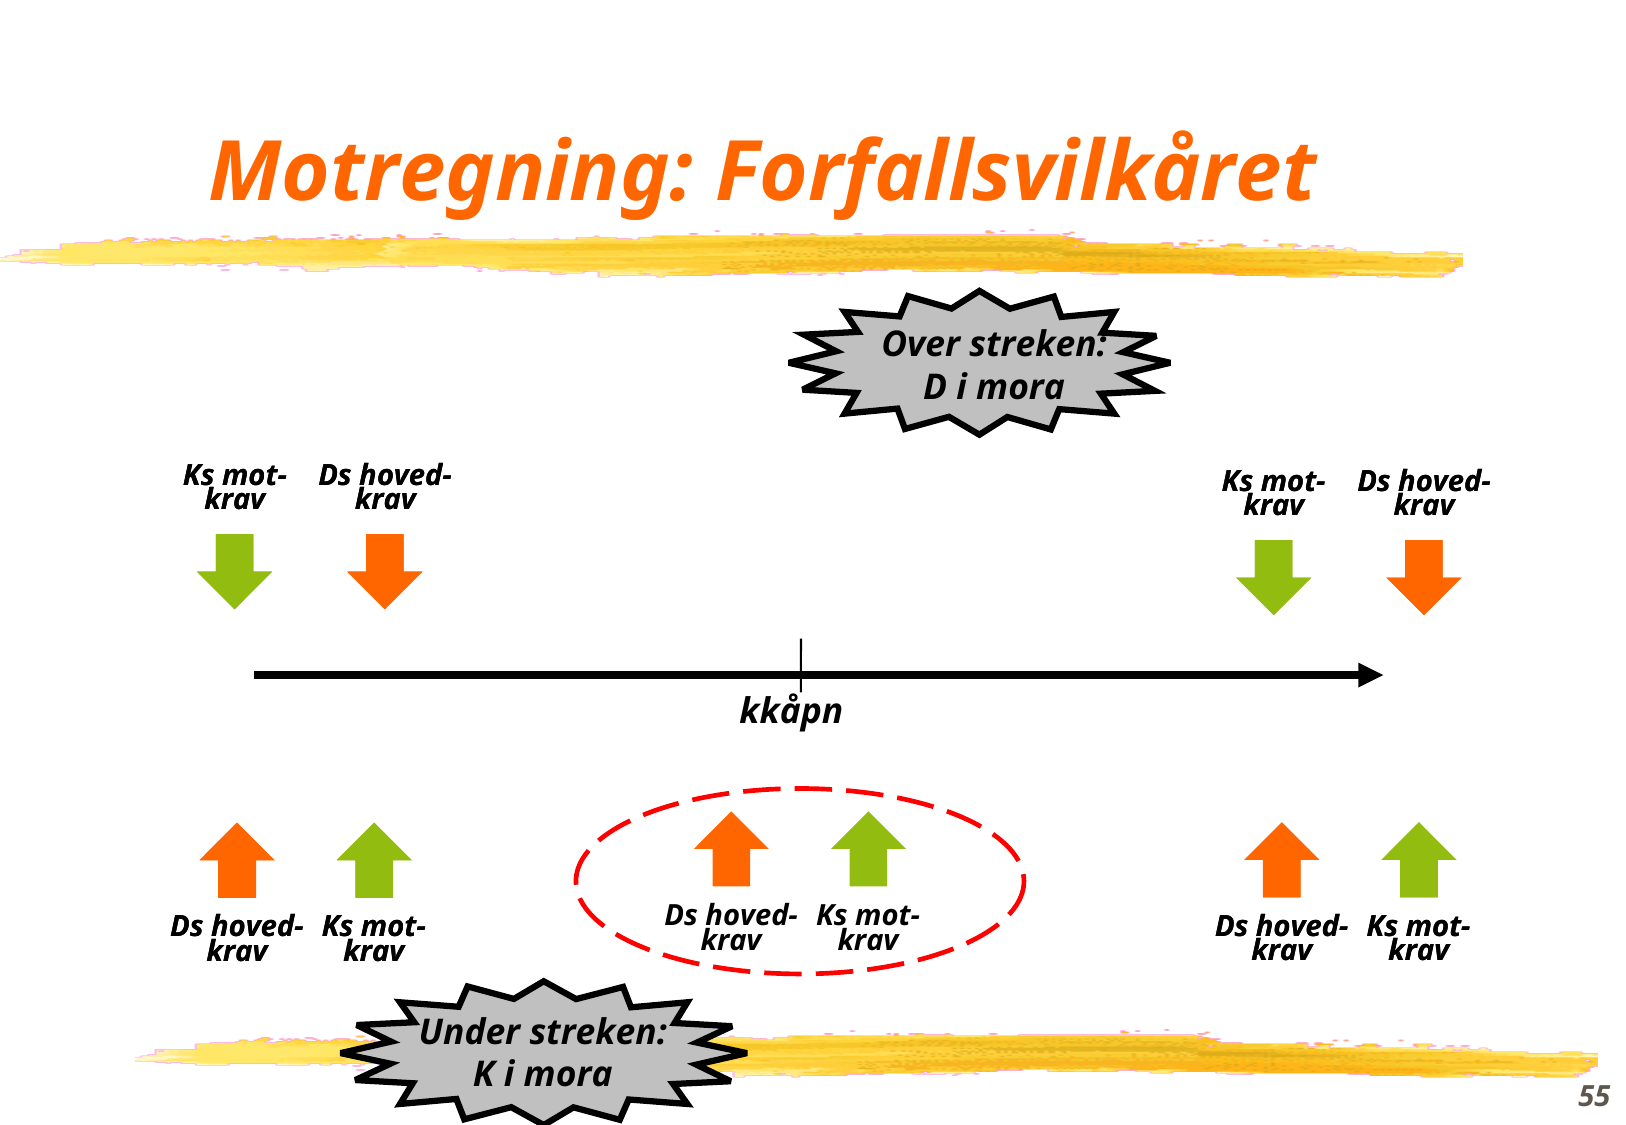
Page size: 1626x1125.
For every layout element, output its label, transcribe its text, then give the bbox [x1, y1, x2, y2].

text_box [648, 1096, 688, 1104]
text_box Ks mot- krav [1363, 909, 1486, 973]
text_box Ks mot- krav [319, 910, 441, 974]
text_box [899, 414, 1058, 435]
text_box [788, 311, 871, 414]
text_box Ds hoved- krav [650, 898, 813, 962]
text_box [682, 1002, 688, 1012]
text_box Under streken: K i mora [404, 1001, 682, 1101]
text_box [340, 1022, 404, 1083]
text_box [1236, 540, 1312, 616]
text_box Ks mot- krav [1207, 464, 1341, 528]
picture [0, 224, 1463, 288]
text_box [457, 1101, 629, 1125]
text_box [400, 1097, 434, 1104]
text_box Ds hoved- krav [156, 910, 319, 974]
text_box Ds hoved- krav [1343, 464, 1506, 528]
text_box [347, 534, 423, 610]
text_box Ds hoved- krav [304, 458, 467, 522]
text_box [693, 811, 769, 887]
text_box Over streken: D i mora [867, 314, 1122, 414]
list [0, 309, 1454, 1001]
text_box [461, 981, 629, 1001]
title Motregning: Forfallsvilkåret [72, 37, 1454, 225]
picture [682, 1024, 1598, 1088]
text_box [199, 822, 275, 898]
text_box Ds hoved- krav [1200, 909, 1363, 973]
text_box [900, 290, 1061, 314]
text_box [1381, 822, 1457, 898]
text_box [1244, 822, 1320, 898]
text_box [830, 811, 907, 887]
text_box Ks mot- krav [813, 898, 935, 962]
text_box Ks mot- krav [168, 458, 302, 522]
picture [135, 1024, 404, 1088]
text_box [1386, 540, 1462, 616]
text_box [336, 822, 413, 898]
text_box kkåpn [725, 680, 858, 738]
text_box [682, 1023, 747, 1084]
text_box [1122, 333, 1171, 393]
text_box [197, 534, 273, 610]
text_box <number> [1516, 1050, 1626, 1125]
